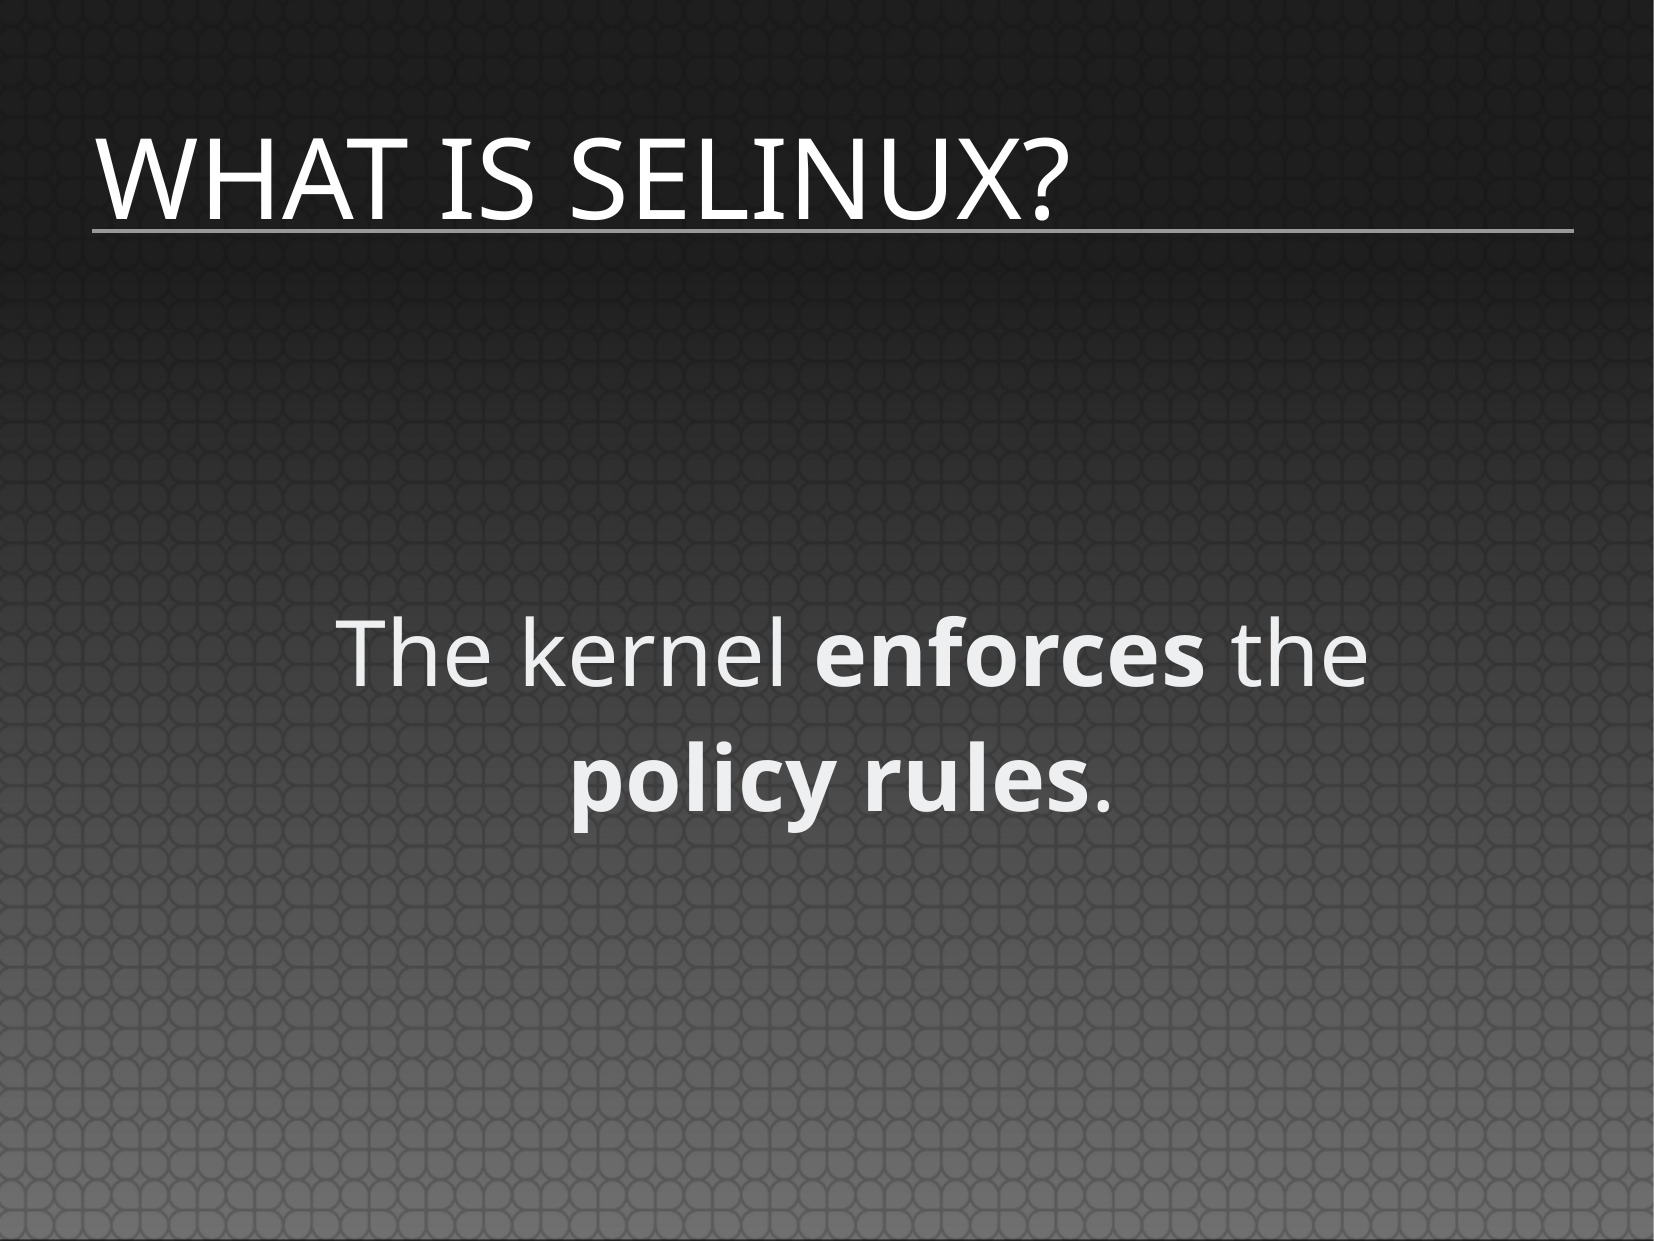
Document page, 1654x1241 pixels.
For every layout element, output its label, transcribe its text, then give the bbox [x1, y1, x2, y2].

title WHAT IS SELINUX? [94, 100, 1426, 251]
list The kernel enforces the policy rules. [112, 227, 1501, 1163]
picture [0, 0, 1654, 1241]
